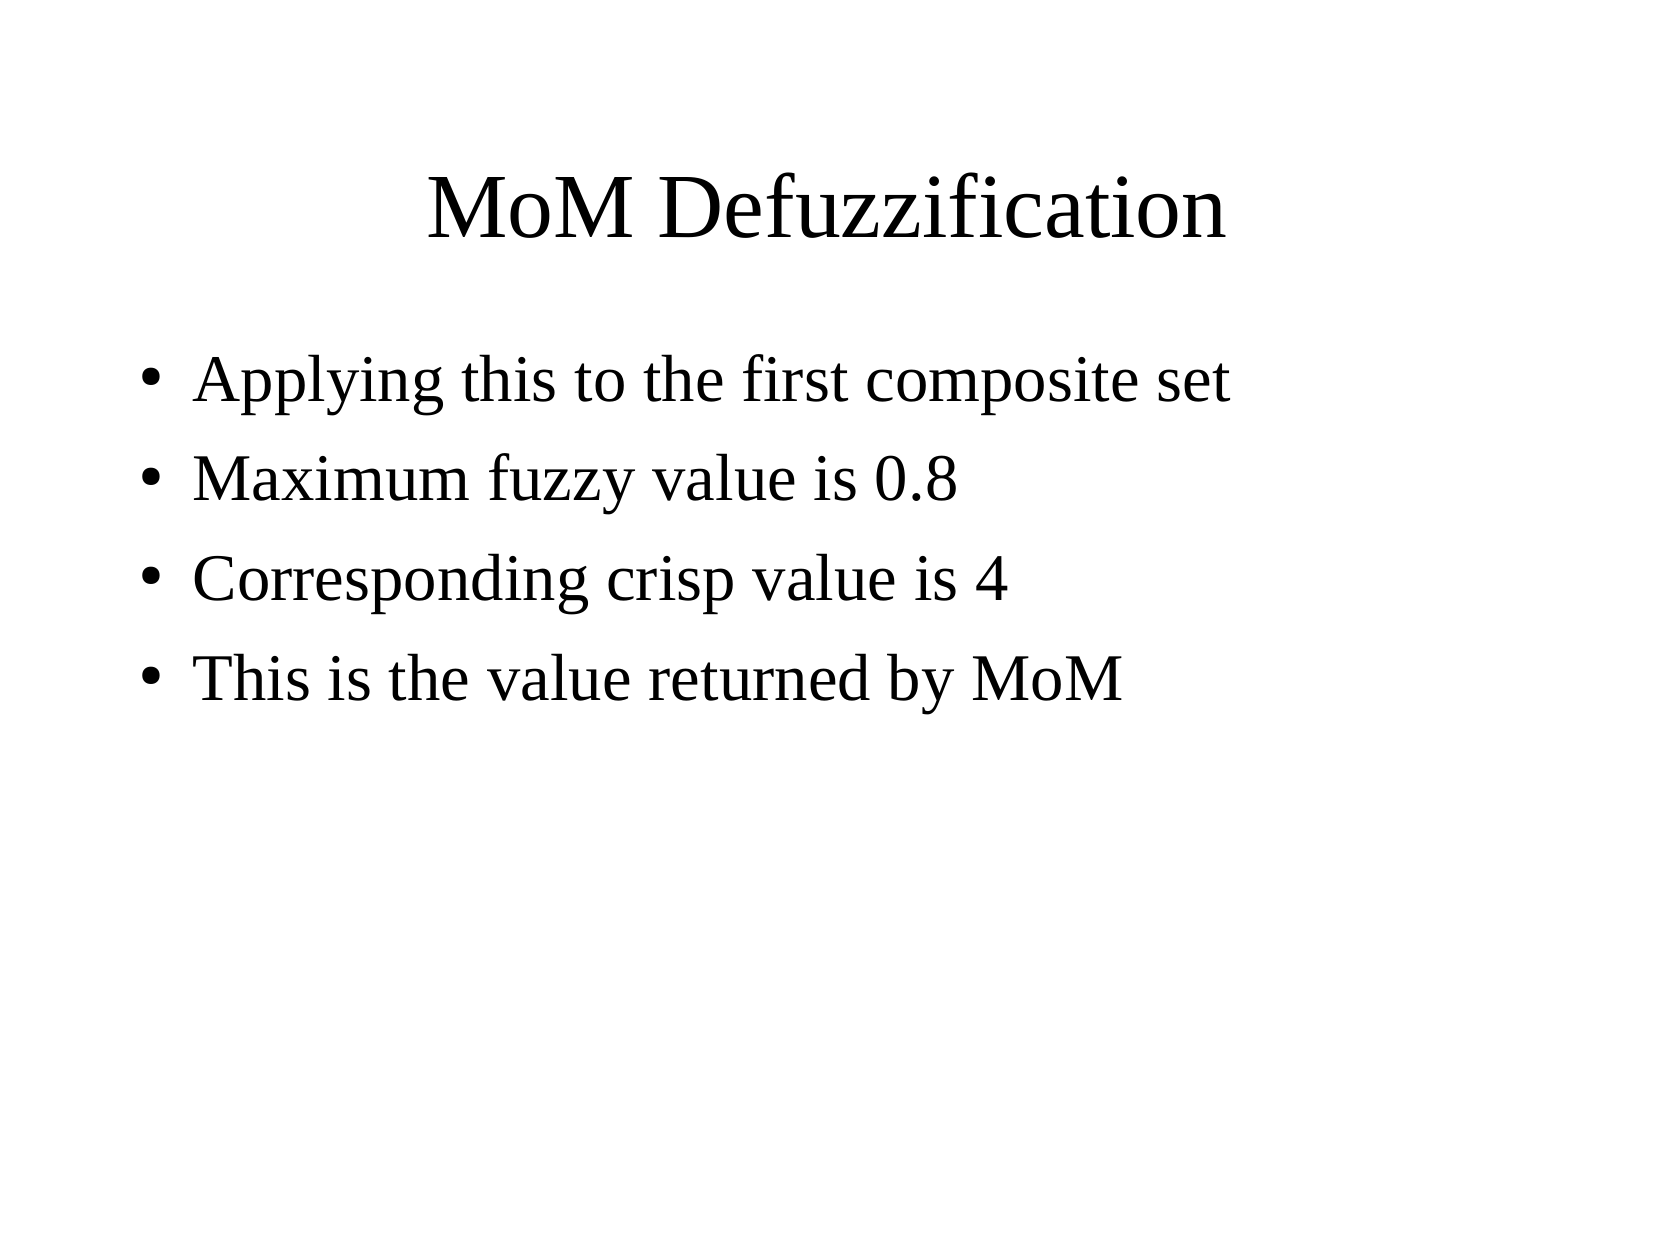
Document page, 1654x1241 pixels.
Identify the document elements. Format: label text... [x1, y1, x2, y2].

list Applying this to the first composite set Maximum fuzzy value is 0.8 Corresponding crisp value is 4 This is the value returned by MoM [121, 344, 1534, 1127]
title MoM Defuzzification [121, 102, 1534, 311]
